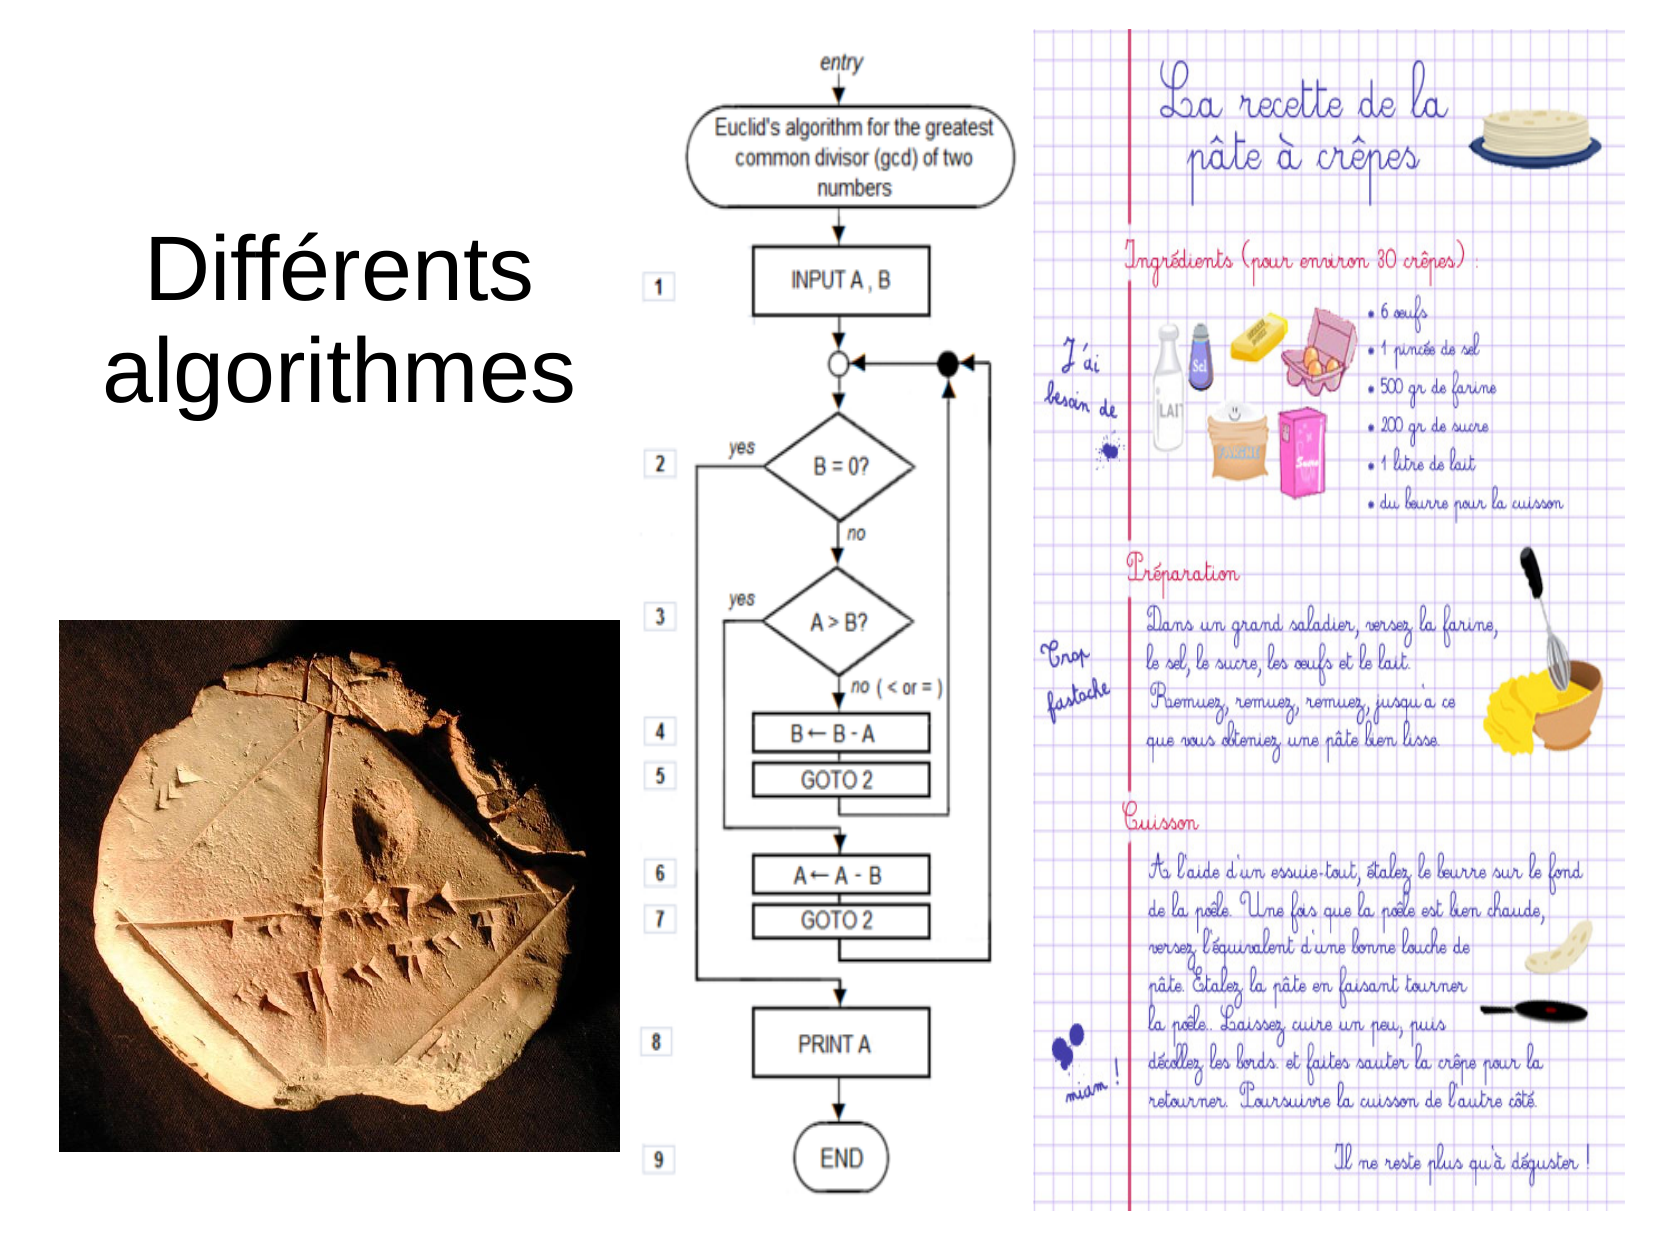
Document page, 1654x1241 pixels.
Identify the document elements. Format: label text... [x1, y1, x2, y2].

title Différents algorithmes [59, 108, 620, 532]
picture [59, 29, 1625, 1211]
